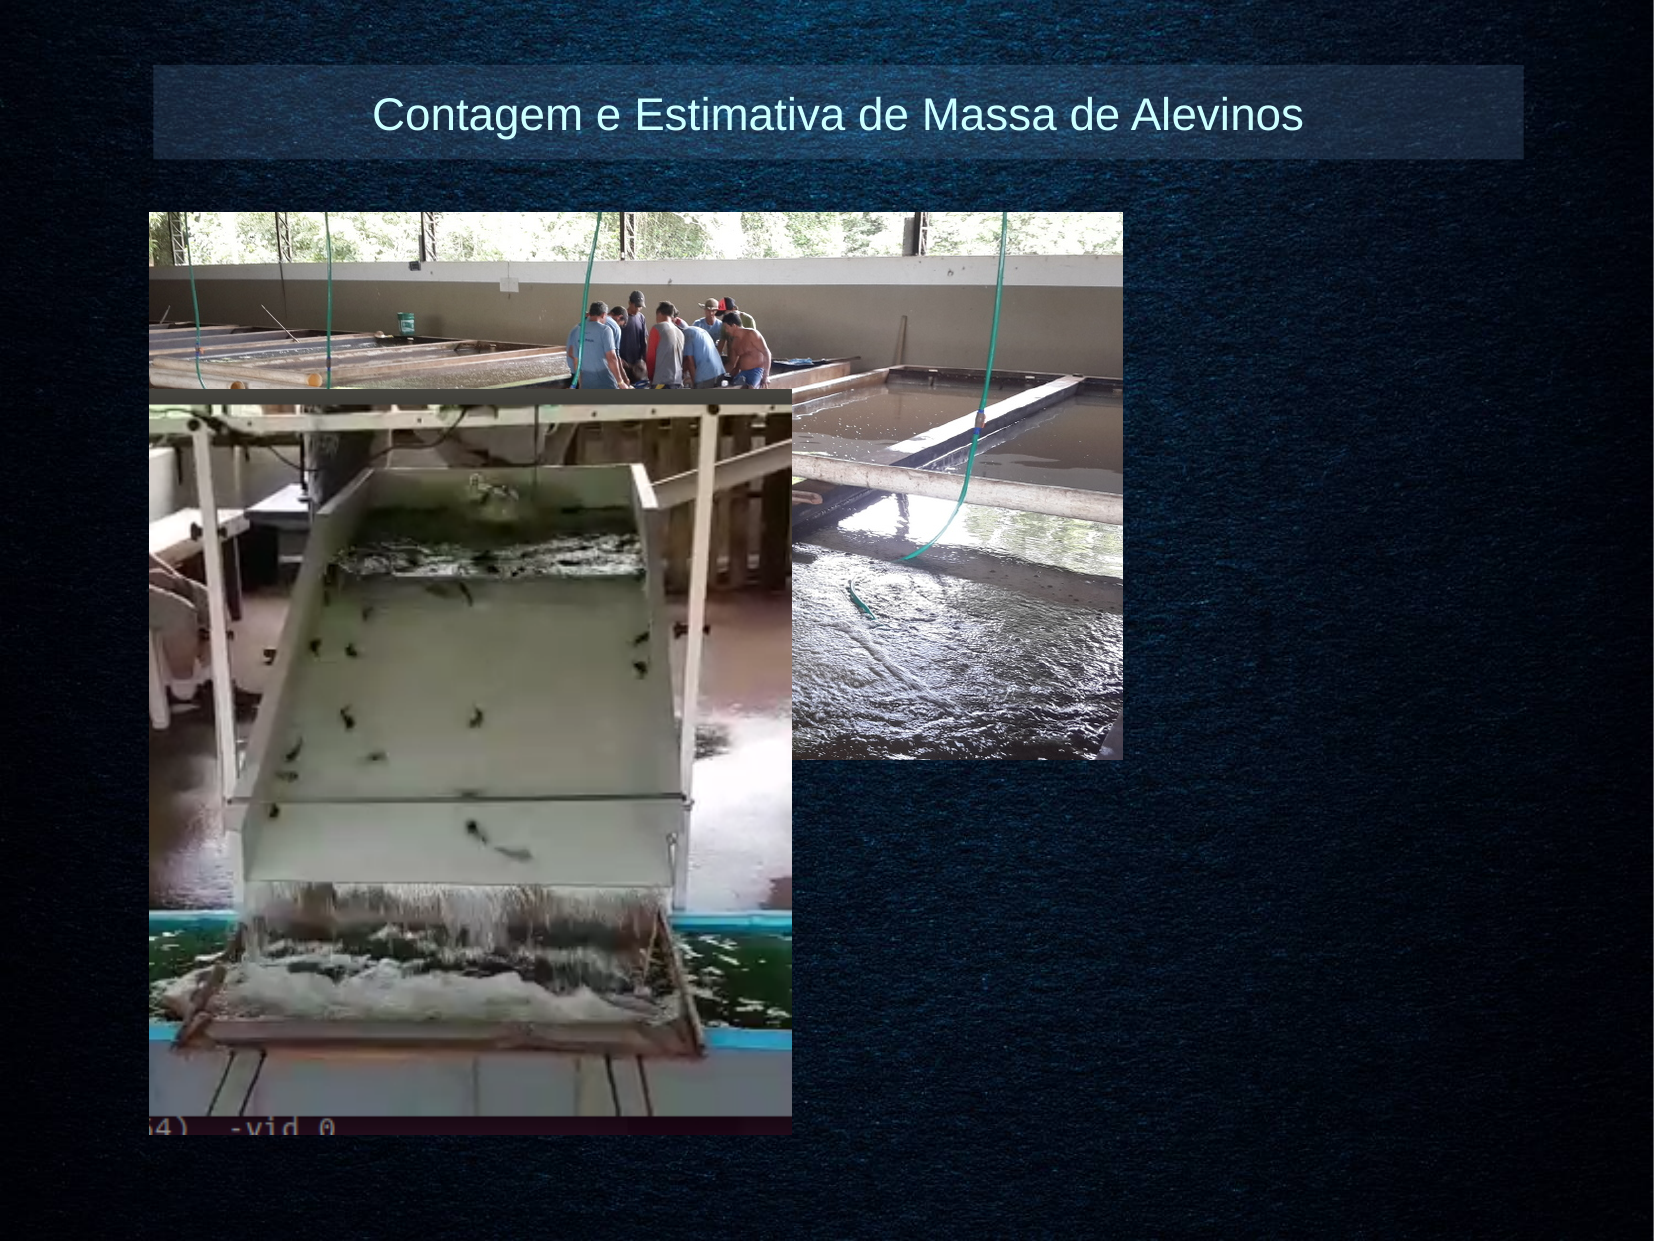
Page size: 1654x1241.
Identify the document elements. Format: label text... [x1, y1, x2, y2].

text_box Contagem e Estimativa de Massa de Alevinos [153, 64, 1524, 160]
picture [0, 0, 1654, 1241]
